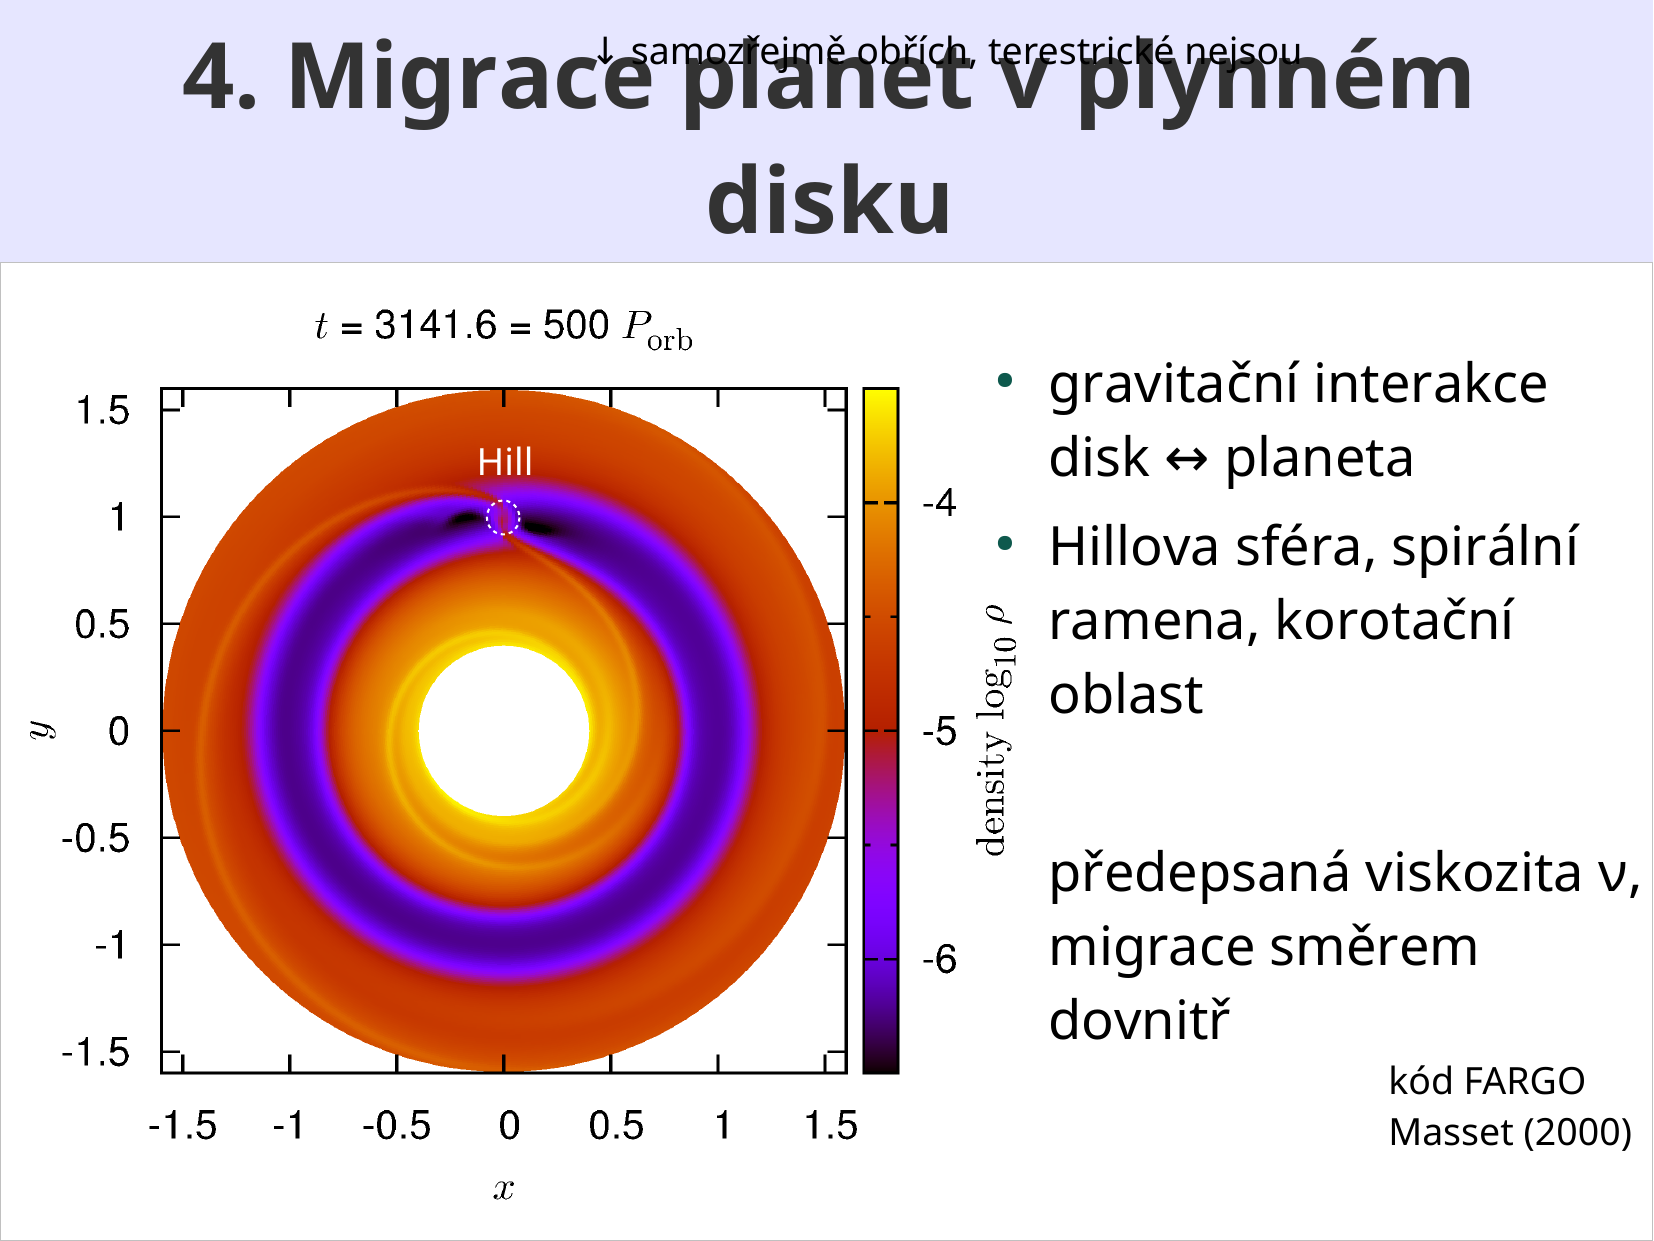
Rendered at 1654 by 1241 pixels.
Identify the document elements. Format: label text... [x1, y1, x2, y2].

text_box Hill [461, 427, 545, 490]
picture [22, 303, 1021, 1203]
text_box kód FARGO Masset (2000) [1373, 1065, 1653, 1157]
title 4. Migrace planet v plynném disku [124, 31, 1536, 239]
list gravitační interakce disk ↔ planeta Hillova sféra, spirální ramena, korotační oblast předepsaná viskozita ν, migrace směrem dovnitř [977, 344, 1653, 1065]
text_box ↓ samozřejmě obřích, terestrické nejsou [574, 17, 1231, 80]
